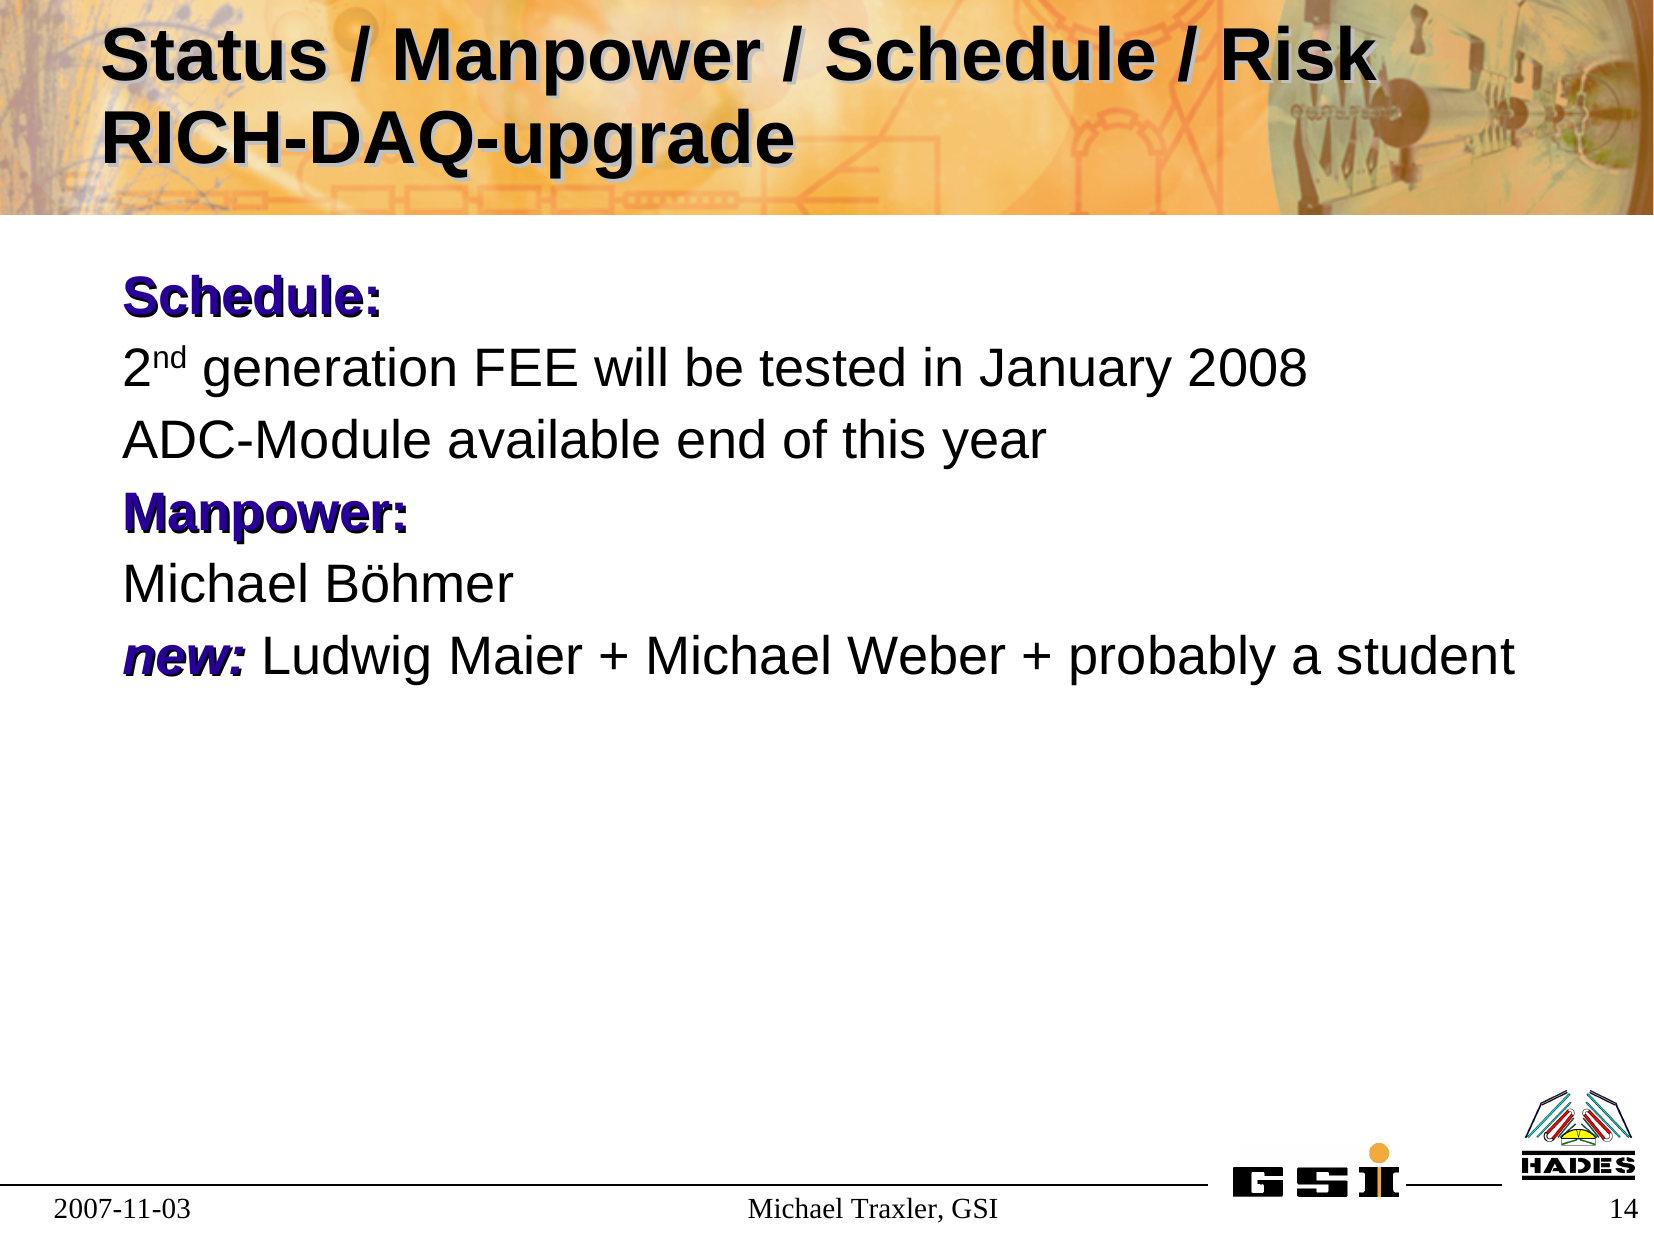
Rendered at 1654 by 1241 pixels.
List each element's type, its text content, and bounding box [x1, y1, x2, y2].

picture [1522, 1090, 1635, 1180]
list Schedule: 2nd generation FEE will be tested in January 2008 ADC-Module available end of this year Manpower: Michael Böhmer new: Ludwig Maier + Michael Weber + probably a student [47, 265, 1565, 1063]
picture [0, 0, 1654, 215]
title Status / Manpower / Schedule / Risk RICH-DAQ-upgrade [100, 0, 1506, 192]
picture [1233, 1143, 1399, 1197]
